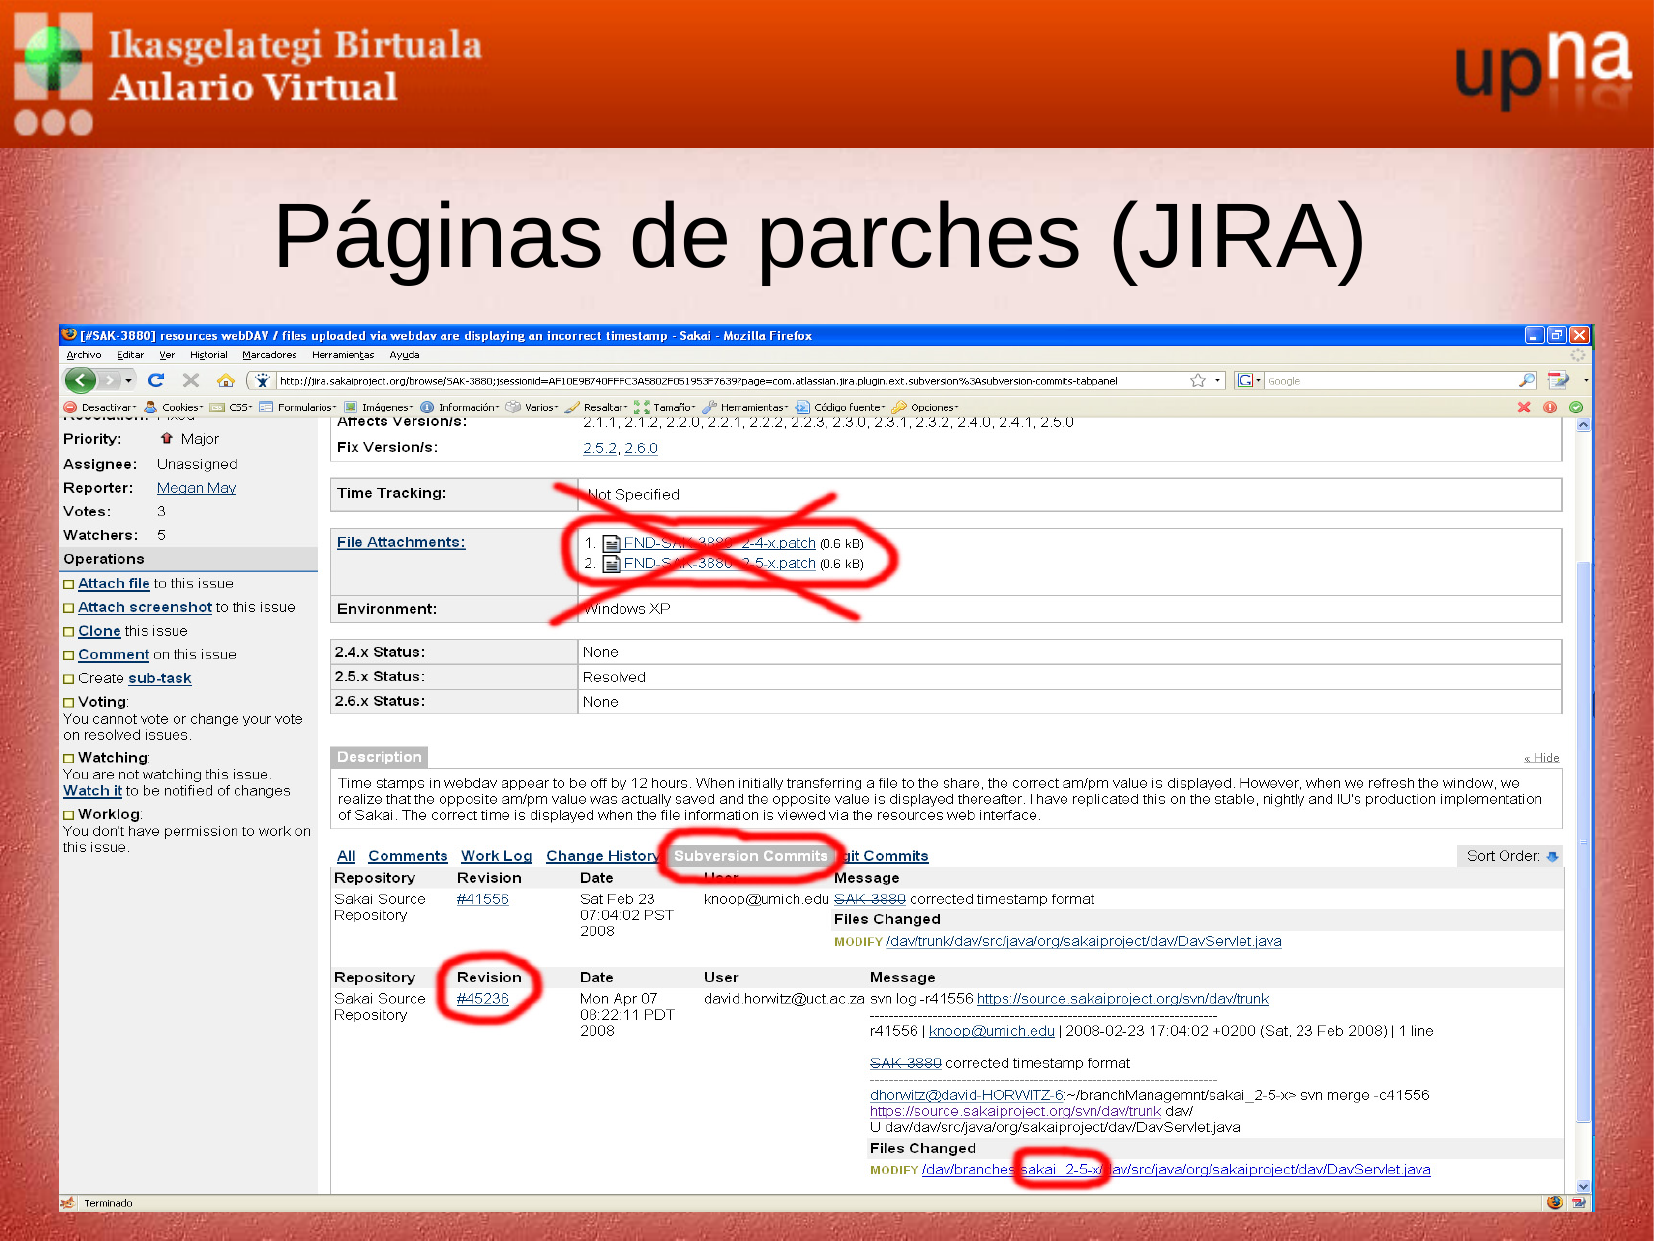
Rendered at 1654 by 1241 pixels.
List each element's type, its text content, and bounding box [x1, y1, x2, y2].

title Páginas de parches (JIRA) [77, 147, 1565, 324]
picture [0, 0, 1654, 1241]
